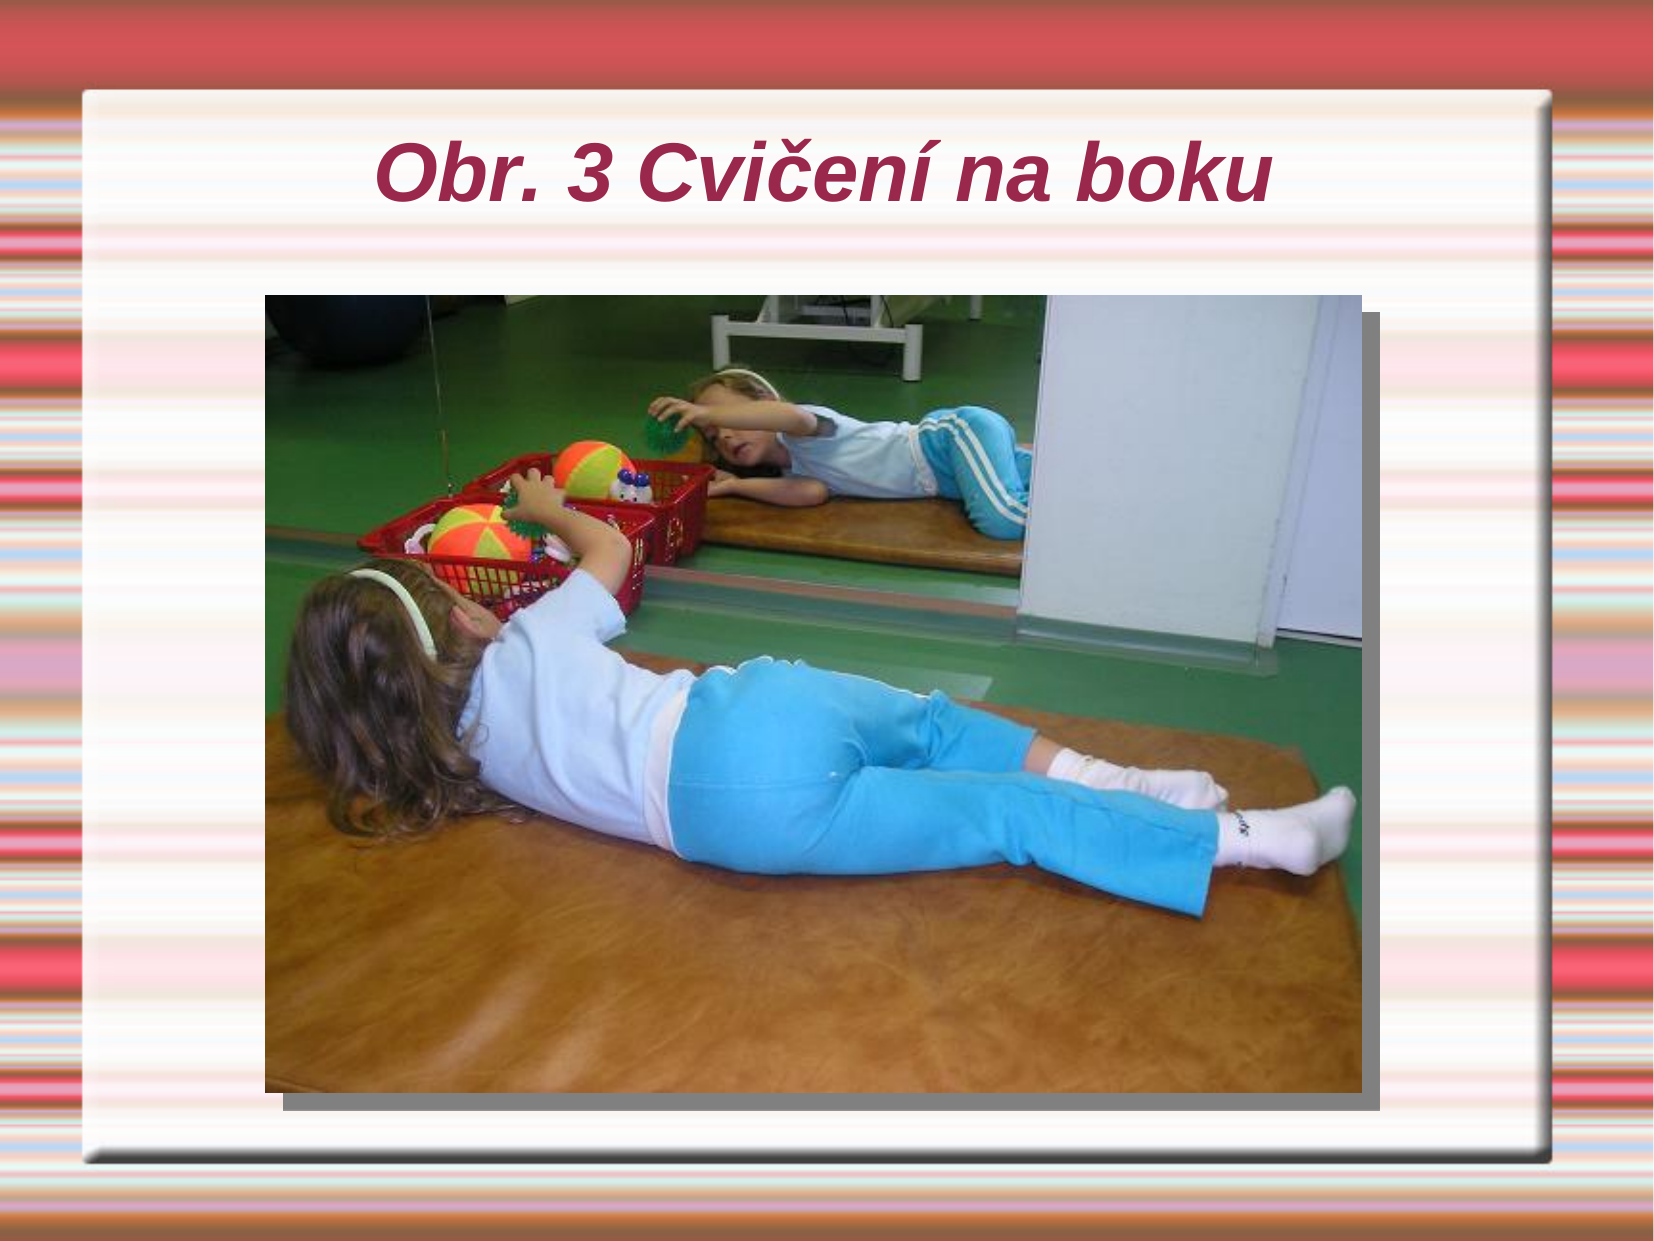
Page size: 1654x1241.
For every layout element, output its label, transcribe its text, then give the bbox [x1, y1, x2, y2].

picture [0, 0, 1654, 1241]
title Obr. 3 Cvičení na boku [118, 79, 1531, 266]
